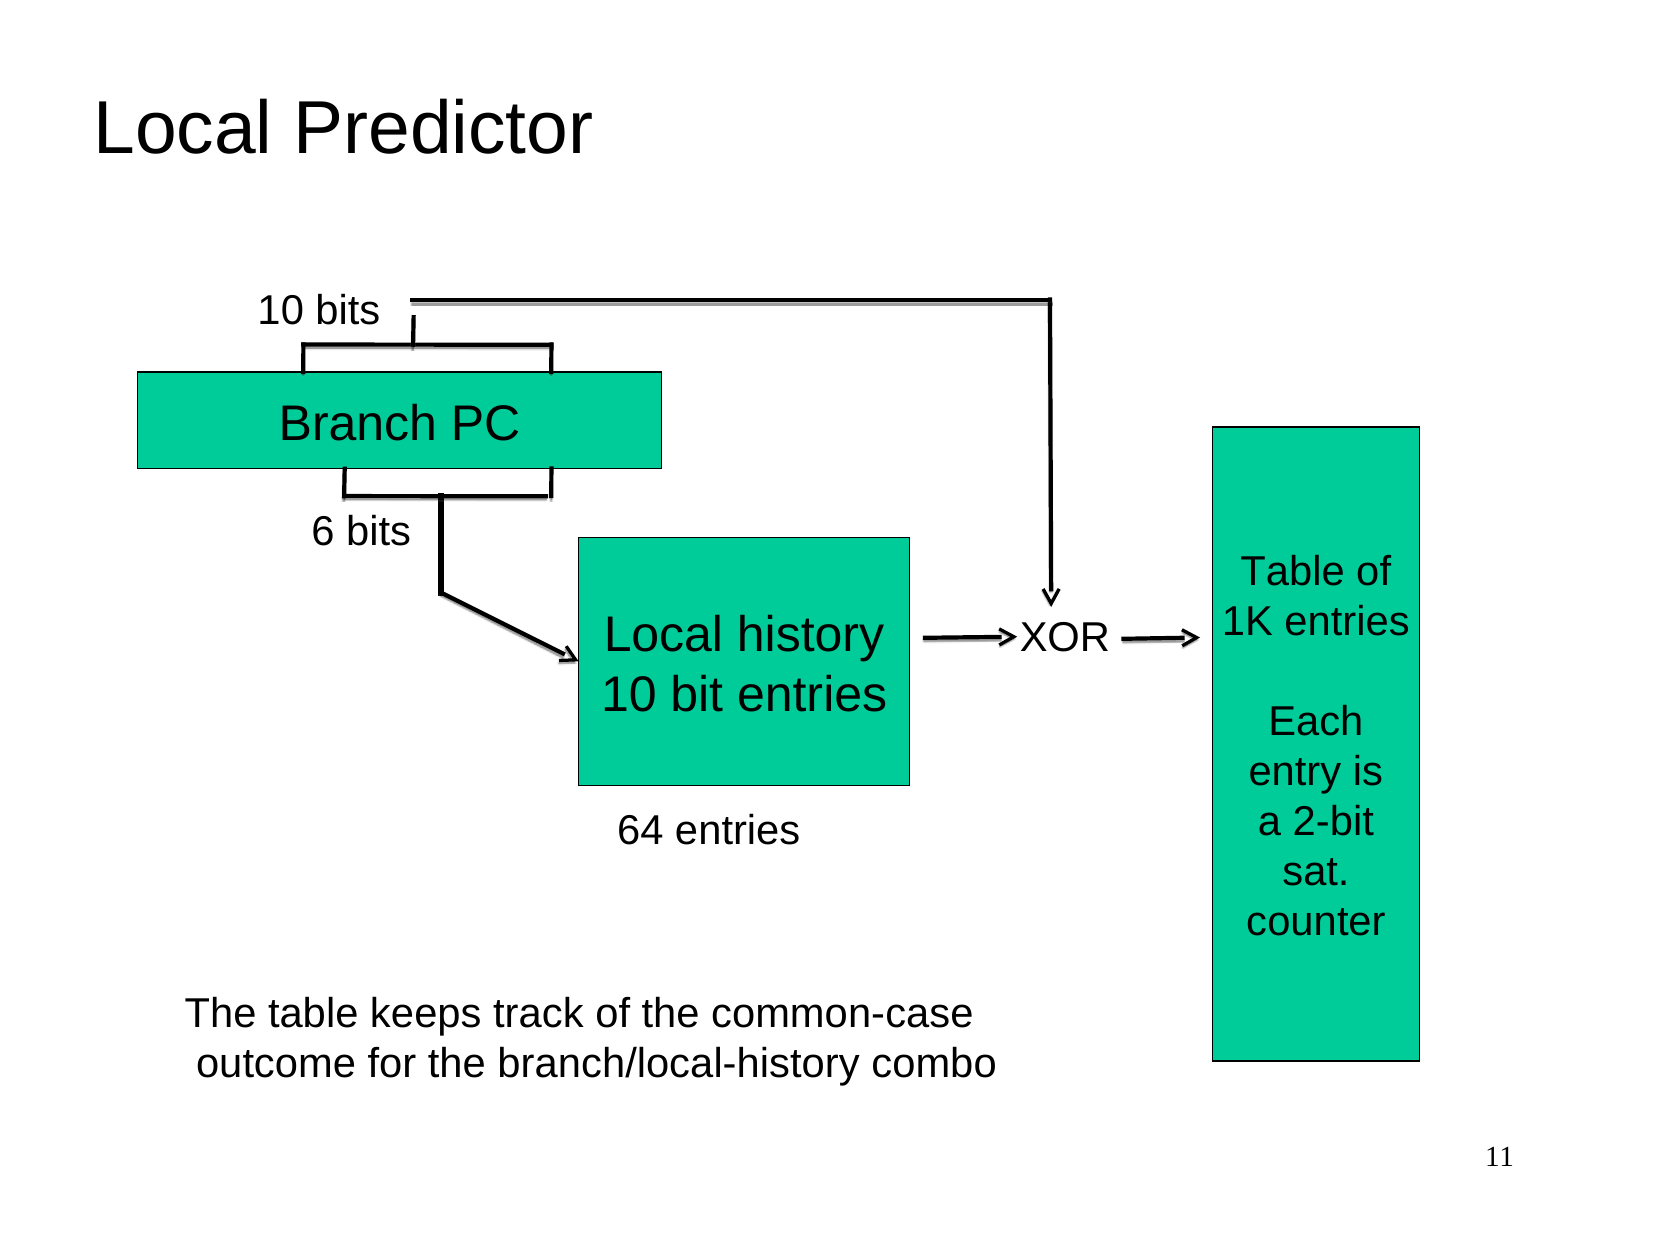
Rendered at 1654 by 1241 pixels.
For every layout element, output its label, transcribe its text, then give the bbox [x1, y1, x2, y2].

text_box Local Predictor [78, 71, 609, 177]
text_box Table of 1K entries Each entry is a 2-bit sat. counter [1212, 427, 1420, 1061]
text_box Local history 10 bit entries [578, 537, 910, 786]
text_box The table keeps track of the common-case outcome for the branch/local-history combo [169, 978, 1013, 1094]
text_box XOR [1004, 602, 1126, 668]
text_box 10 bits [242, 275, 396, 342]
text_box 64 entries [602, 795, 816, 861]
text_box <number> [1185, 1129, 1530, 1213]
text_box 6 bits [296, 496, 427, 562]
text_box Branch PC [137, 371, 662, 469]
